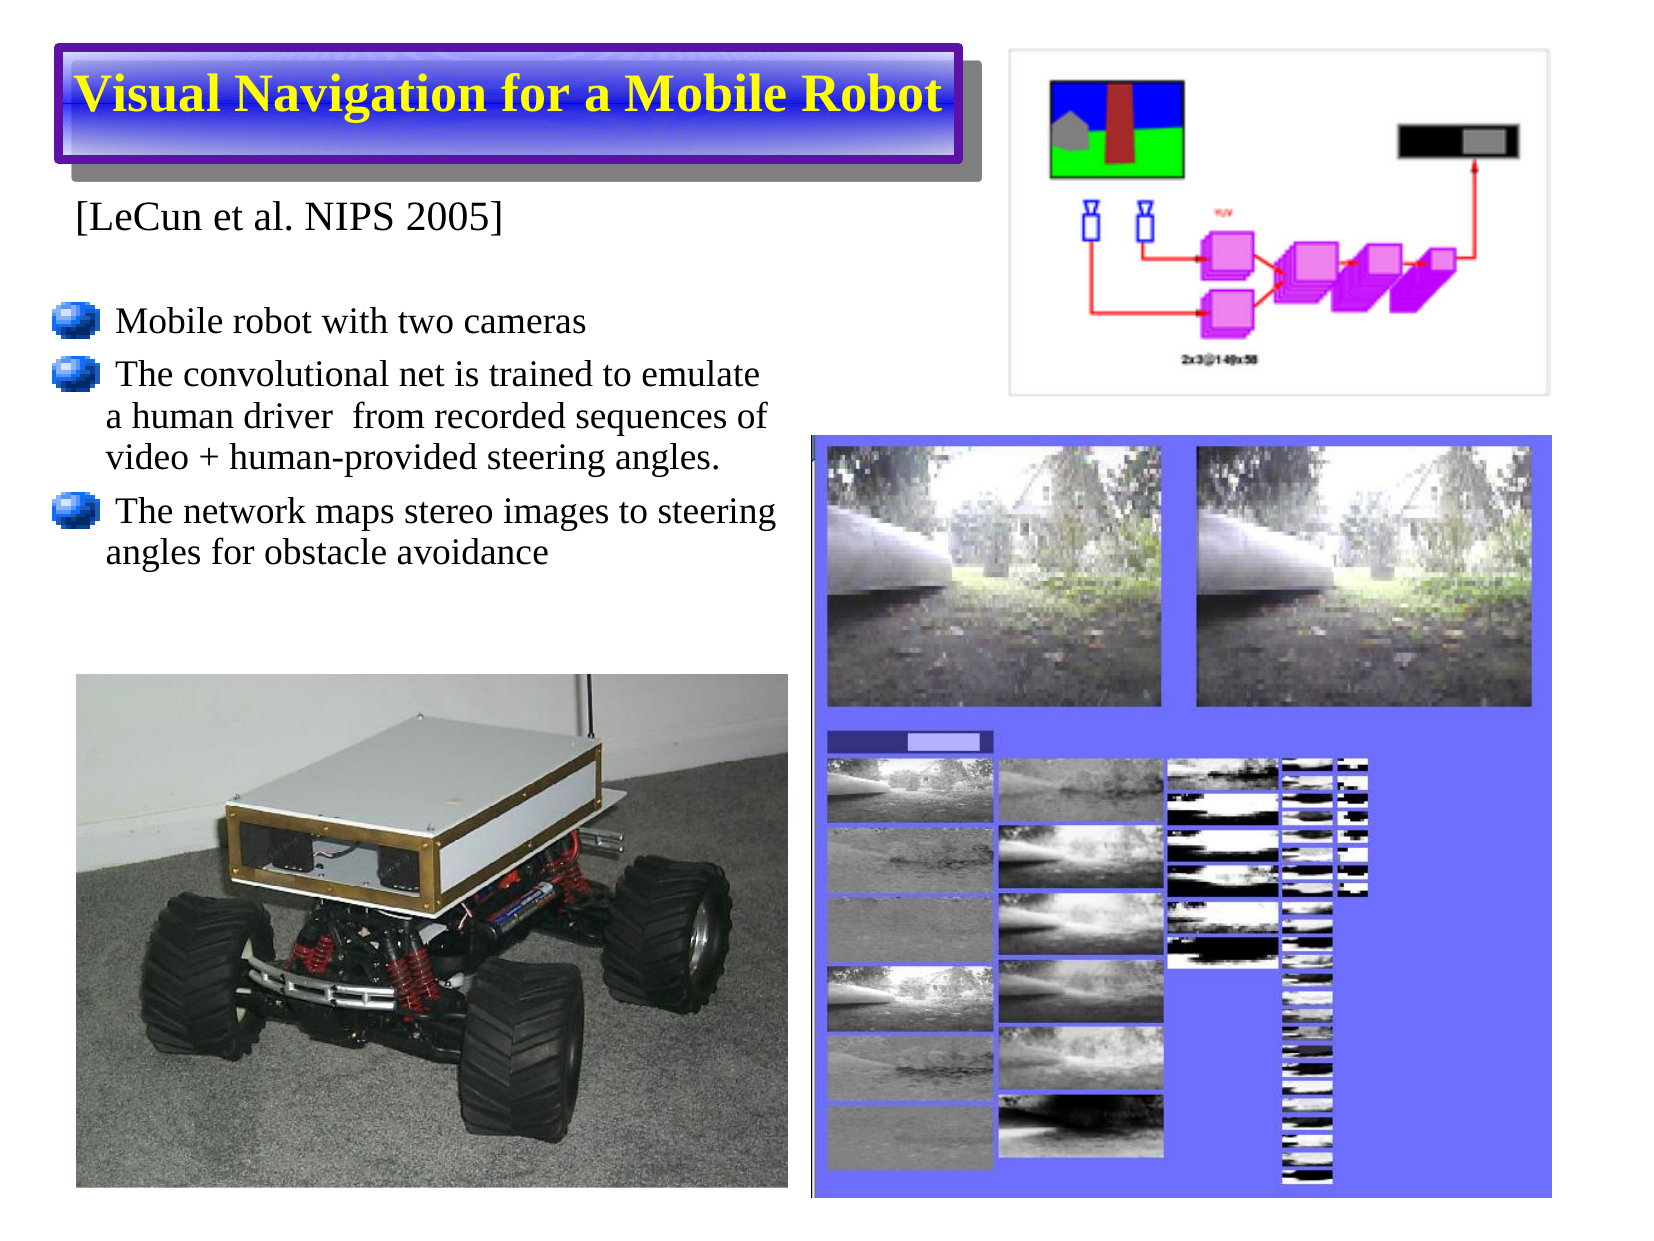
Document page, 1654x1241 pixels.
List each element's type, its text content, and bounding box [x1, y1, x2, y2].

text_box Mobile robot with two cameras The convolutional net is trained to emulate a human driver from recorded sequences of video + human-provided steering angles. The network maps stereo images to steering angles for obstacle avoidance [52, 300, 788, 636]
picture [1007, 48, 1551, 399]
text_box [LeCun et al. NIPS 2005] [75, 193, 505, 244]
picture [76, 674, 788, 1189]
picture [811, 435, 1552, 1198]
text_box Visual Navigation for a Mobile Robot [58, 47, 959, 160]
